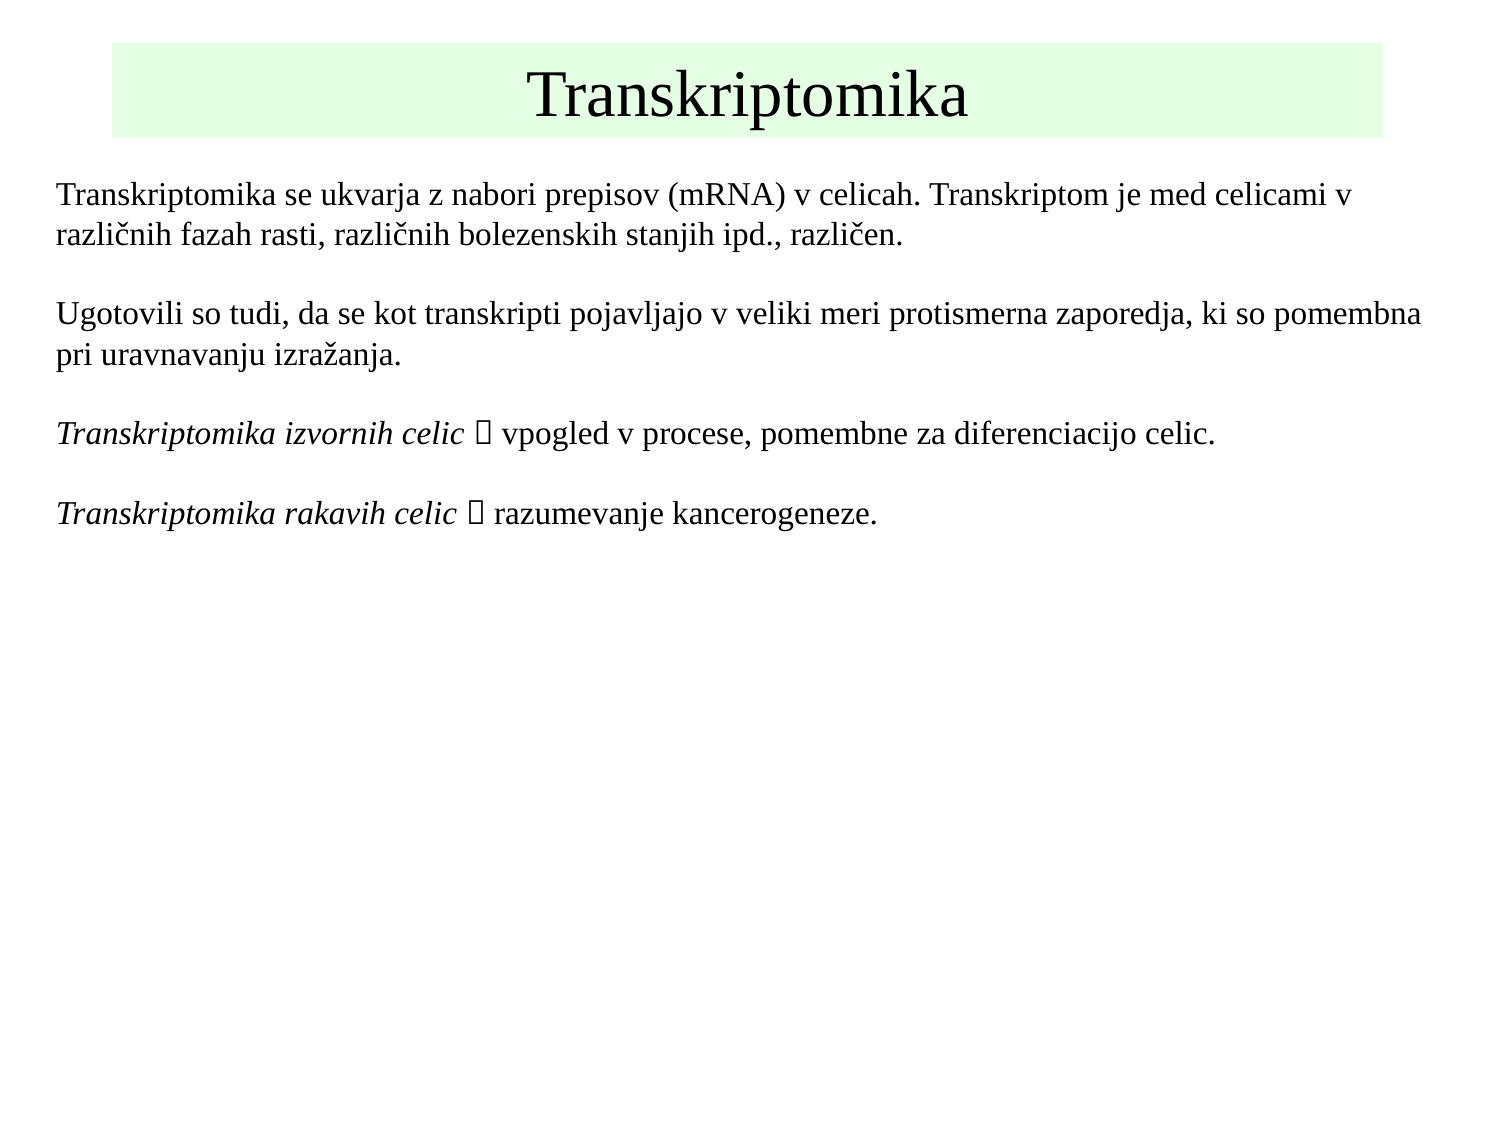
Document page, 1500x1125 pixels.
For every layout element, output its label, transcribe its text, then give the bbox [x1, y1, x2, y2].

text_box Transkriptomika se ukvarja z nabori prepisov (mRNA) v celicah. Transkriptom je med celicami v različnih fazah rasti, različnih bolezenskih stanjih ipd., različen. Ugotovili so tudi, da se kot transkripti pojavljajo v veliki meri protismerna zaporedja, ki so pomembna pri uravnavanju izražanja. Transkriptomika izvornih celic  vpogled v procese, pomembne za diferenciacijo celic. Transkriptomika rakavih celic  razumevanje kancerogeneze. [41, 164, 1447, 599]
text_box Transkriptomika [112, 42, 1384, 138]
